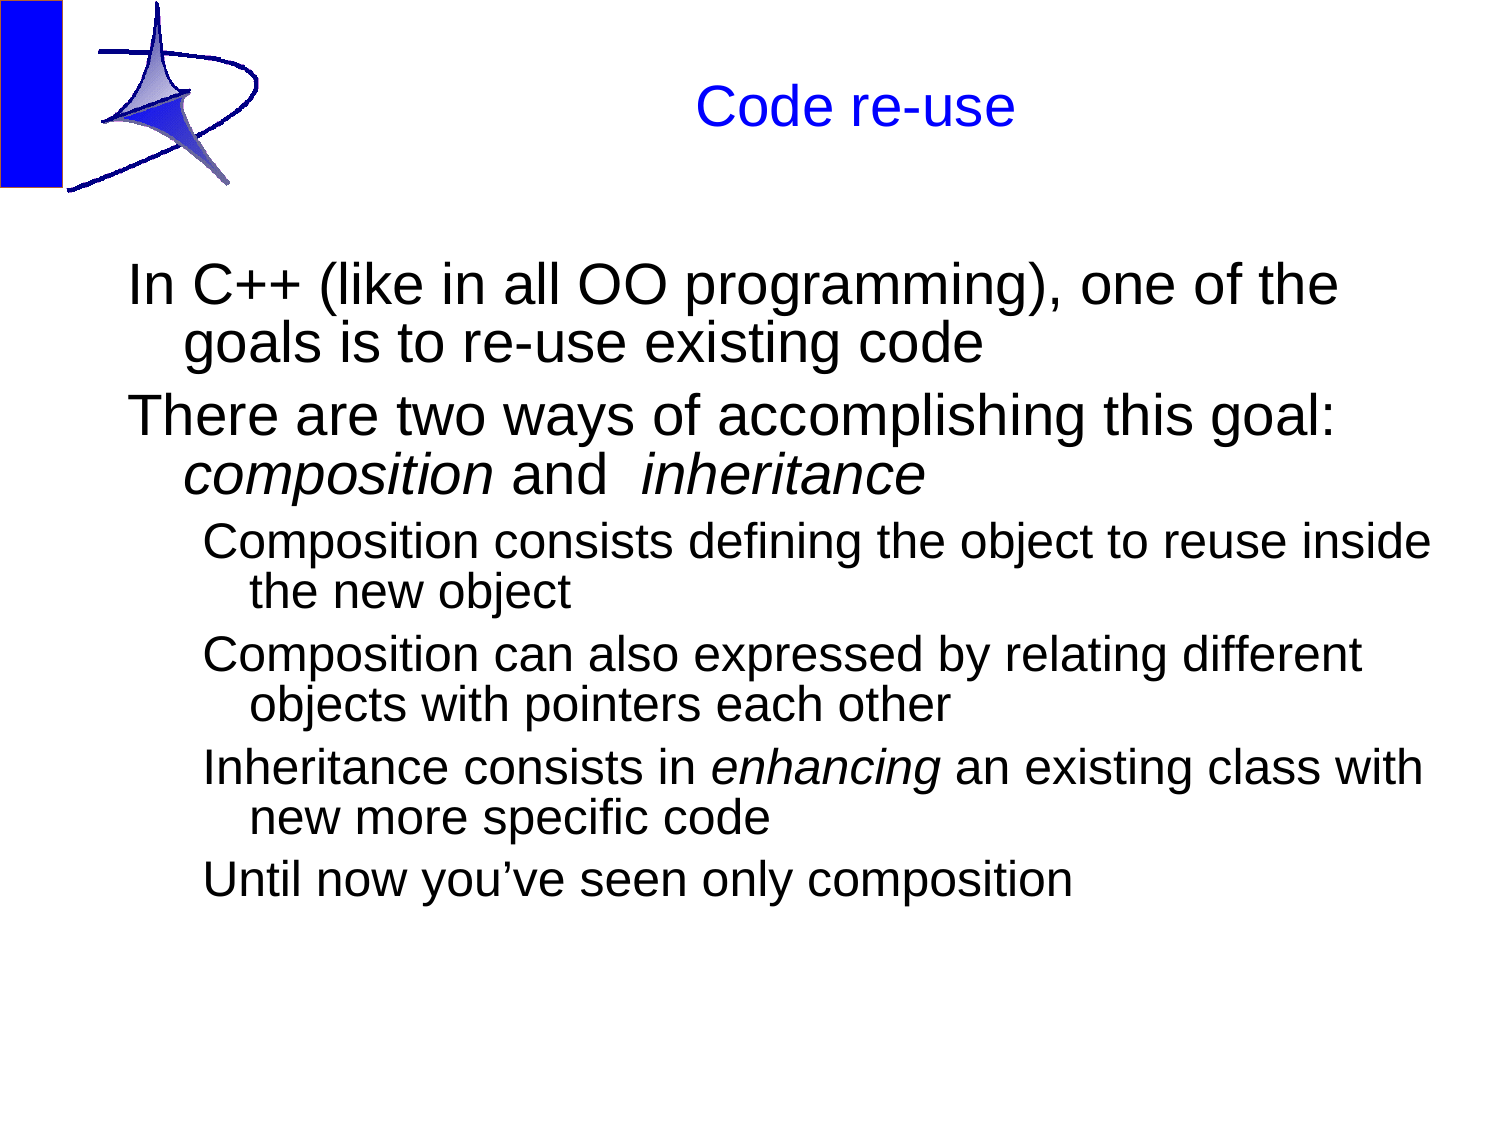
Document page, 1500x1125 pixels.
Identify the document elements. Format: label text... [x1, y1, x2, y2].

picture [62, 0, 263, 197]
list In C++ (like in all OO programming), one of the goals is to re-use existing code There are two ways of accomplishing this goal: composition and inheritance Composition consists defining the object to reuse inside the new object Composition can also expressed by relating different objects with pointers each other Inheritance consists in enhancing an existing class with new more specific code Until now you’ve seen only composition [112, 249, 1450, 1038]
title Code re-use [262, 24, 1450, 188]
